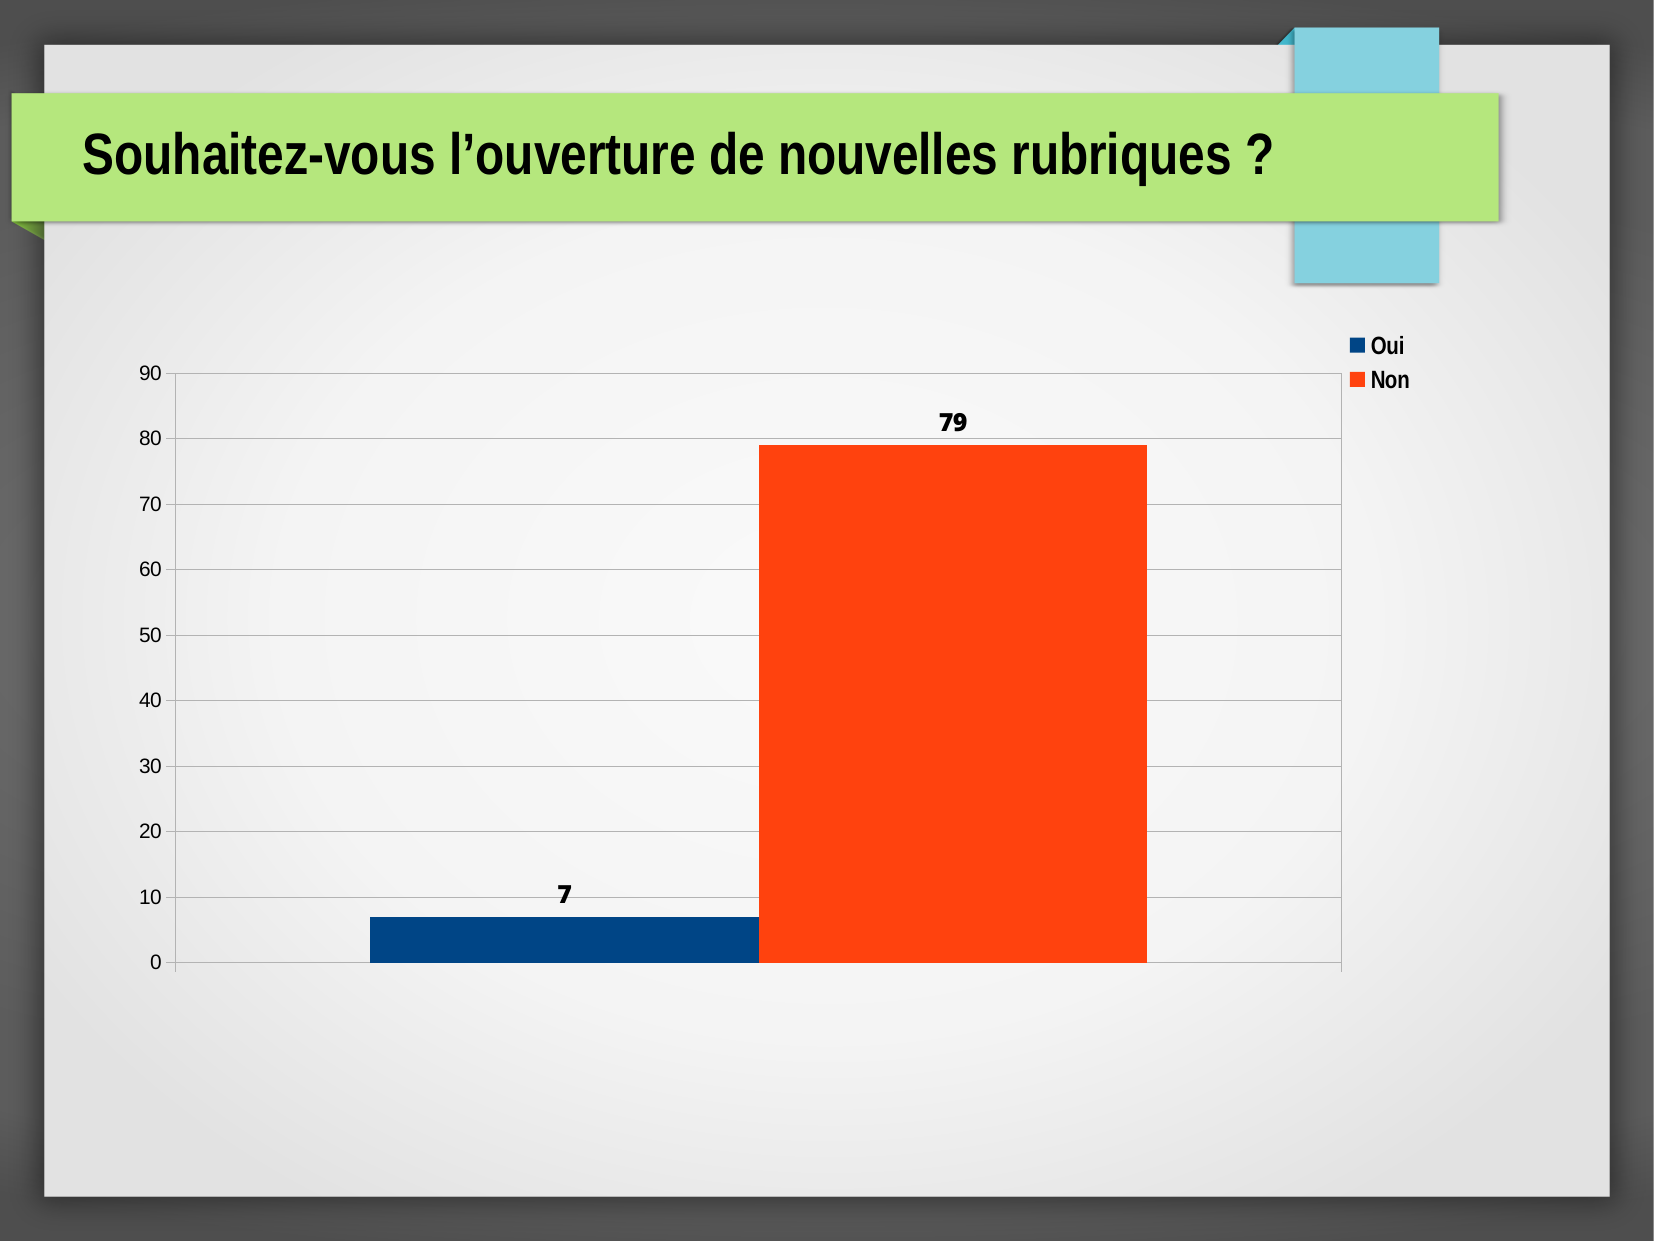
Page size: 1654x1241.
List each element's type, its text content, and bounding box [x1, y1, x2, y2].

picture [0, 0, 1654, 1241]
chart [82, 295, 1571, 1015]
title Souhaitez-vous l’ouverture de nouvelles rubriques ? [82, 94, 1371, 213]
